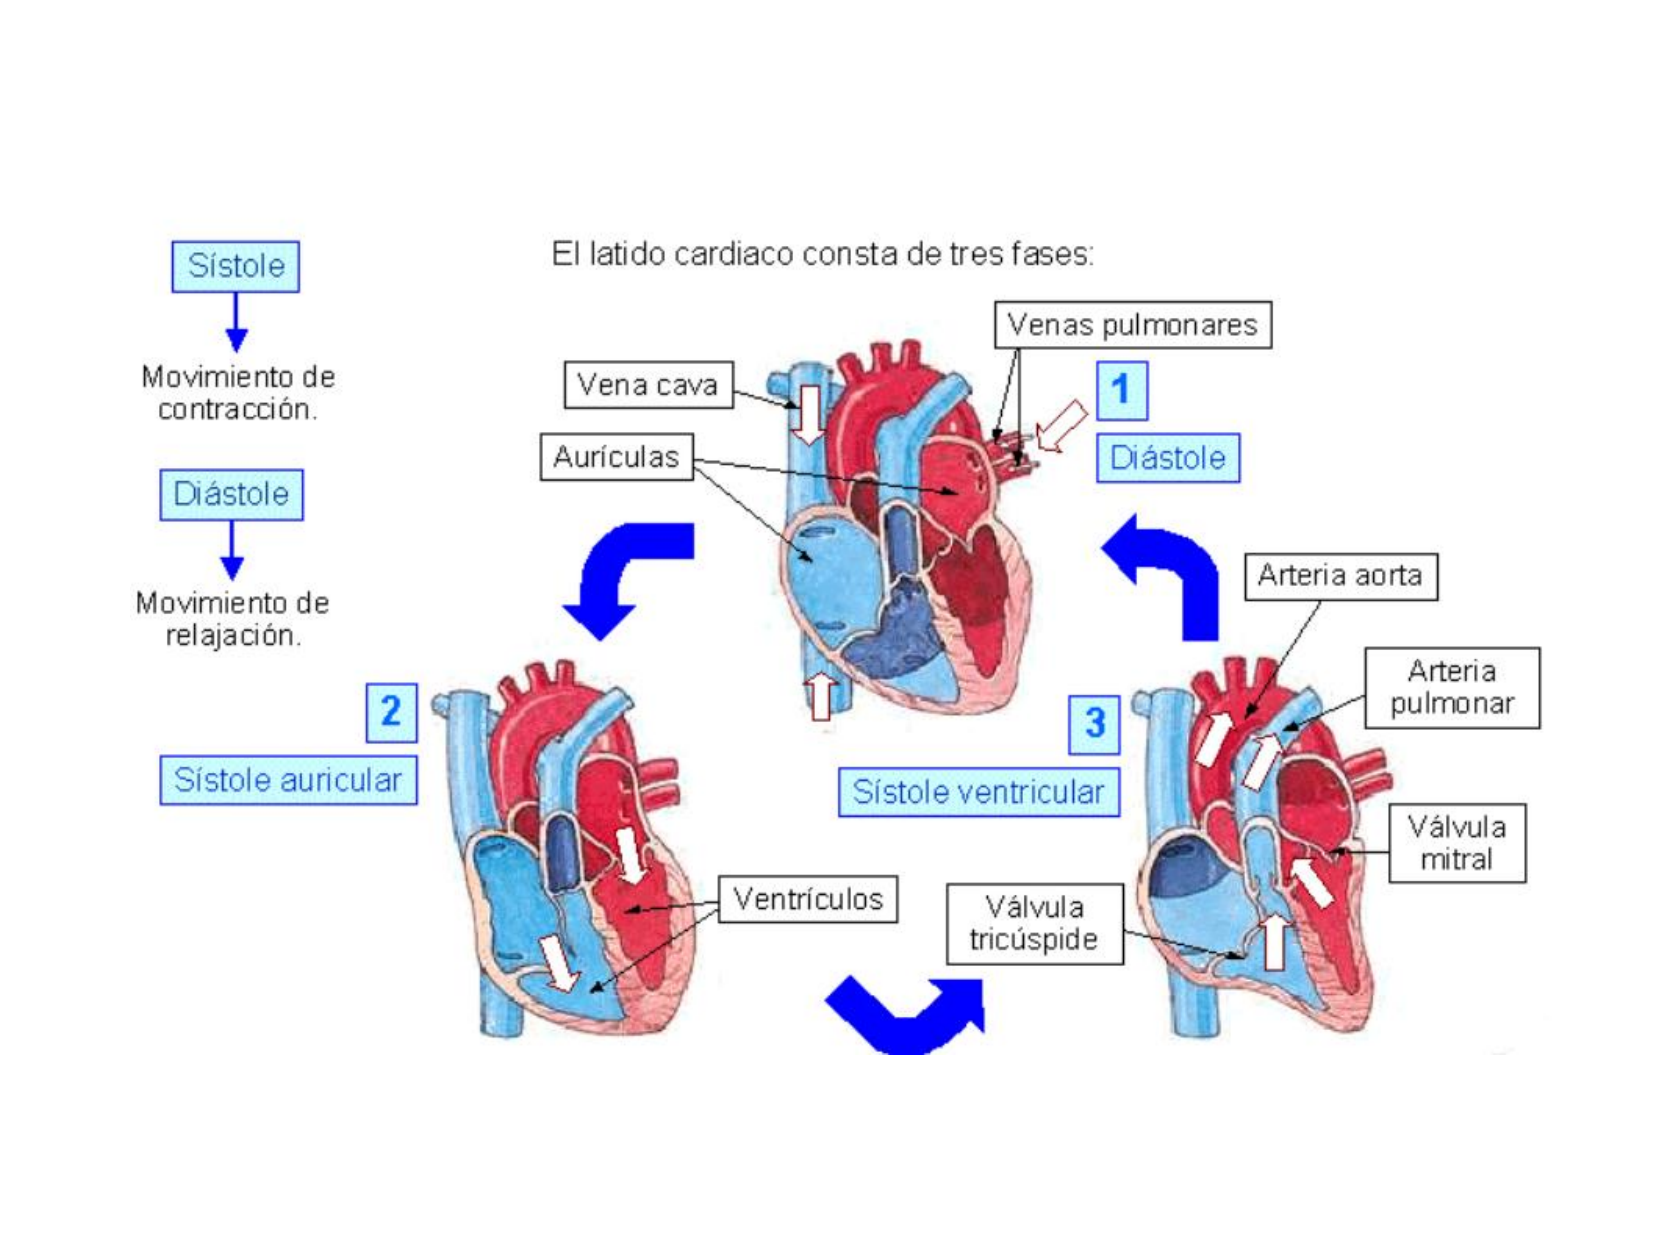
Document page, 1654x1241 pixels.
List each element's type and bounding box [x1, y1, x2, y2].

picture [130, 195, 1553, 1055]
